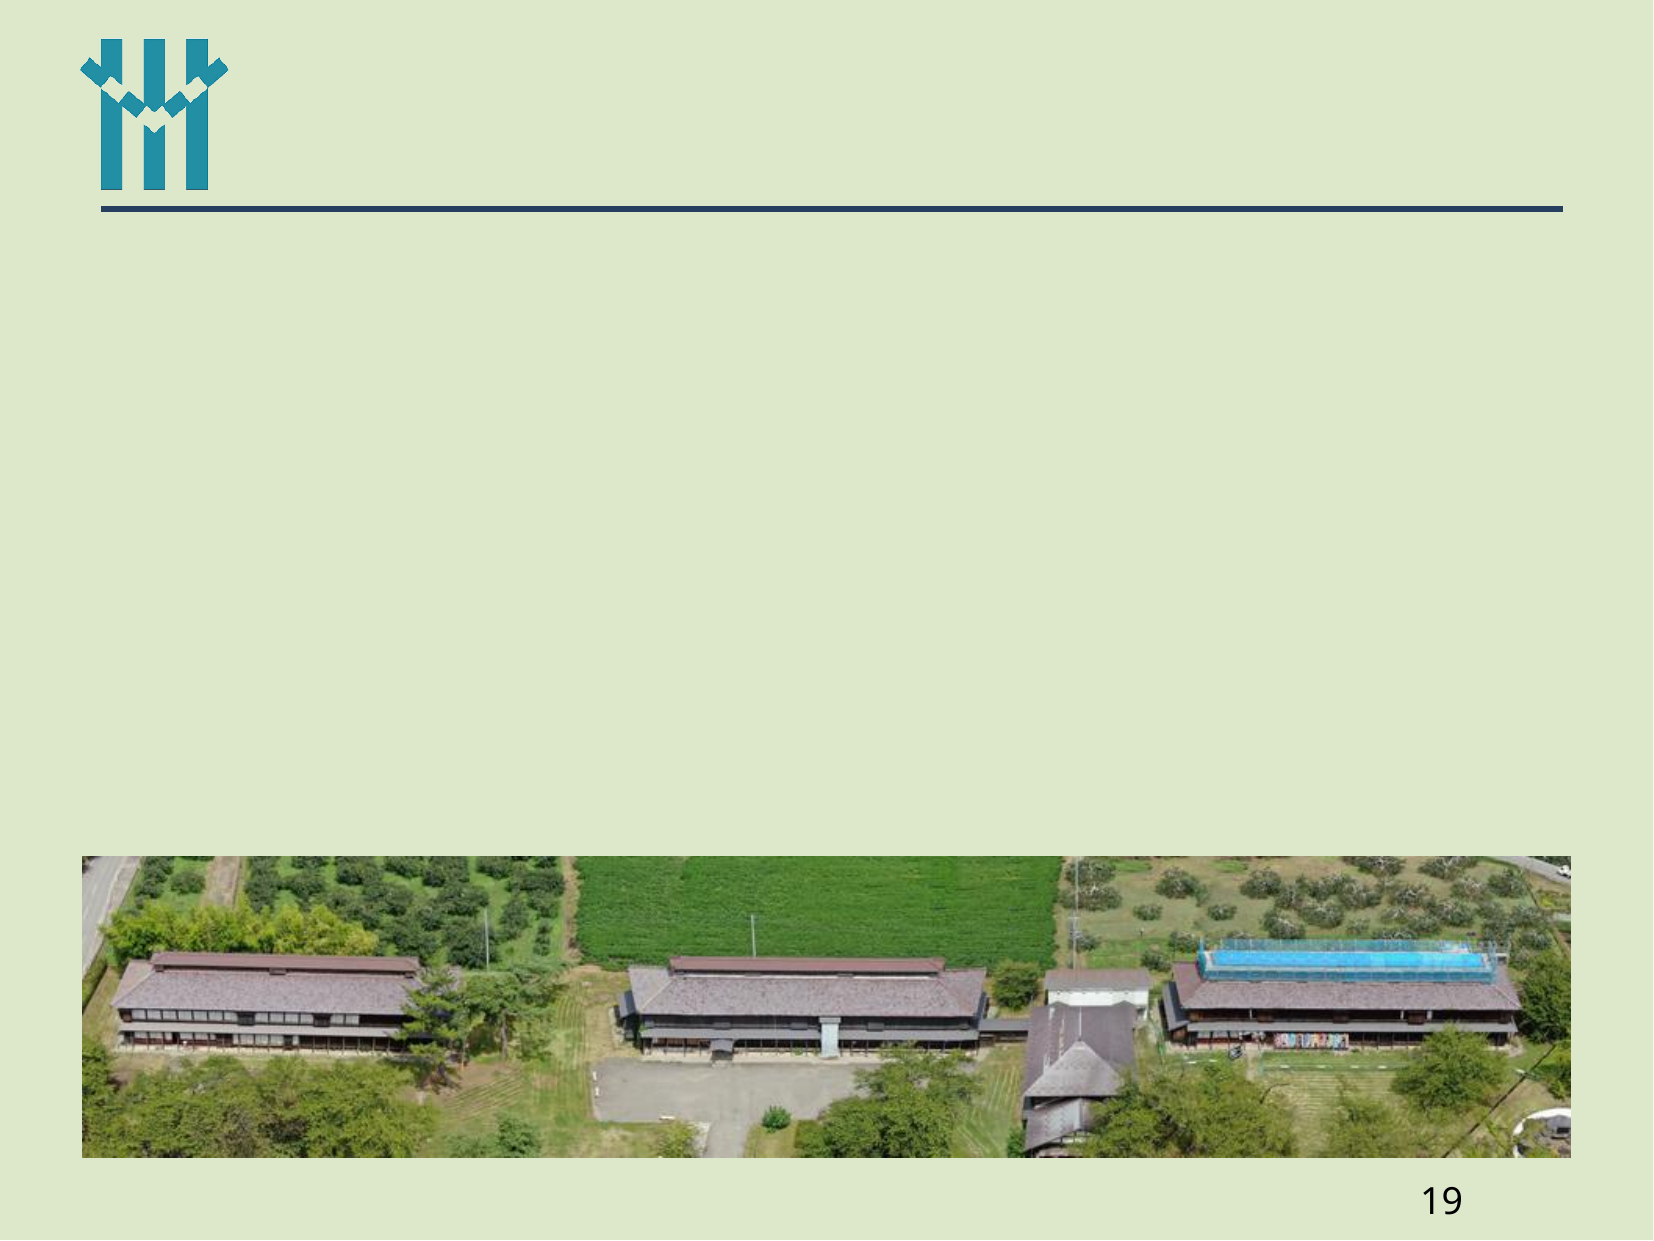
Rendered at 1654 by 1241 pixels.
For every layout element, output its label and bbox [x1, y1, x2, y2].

picture [82, 856, 1571, 1158]
picture [59, 15, 249, 209]
